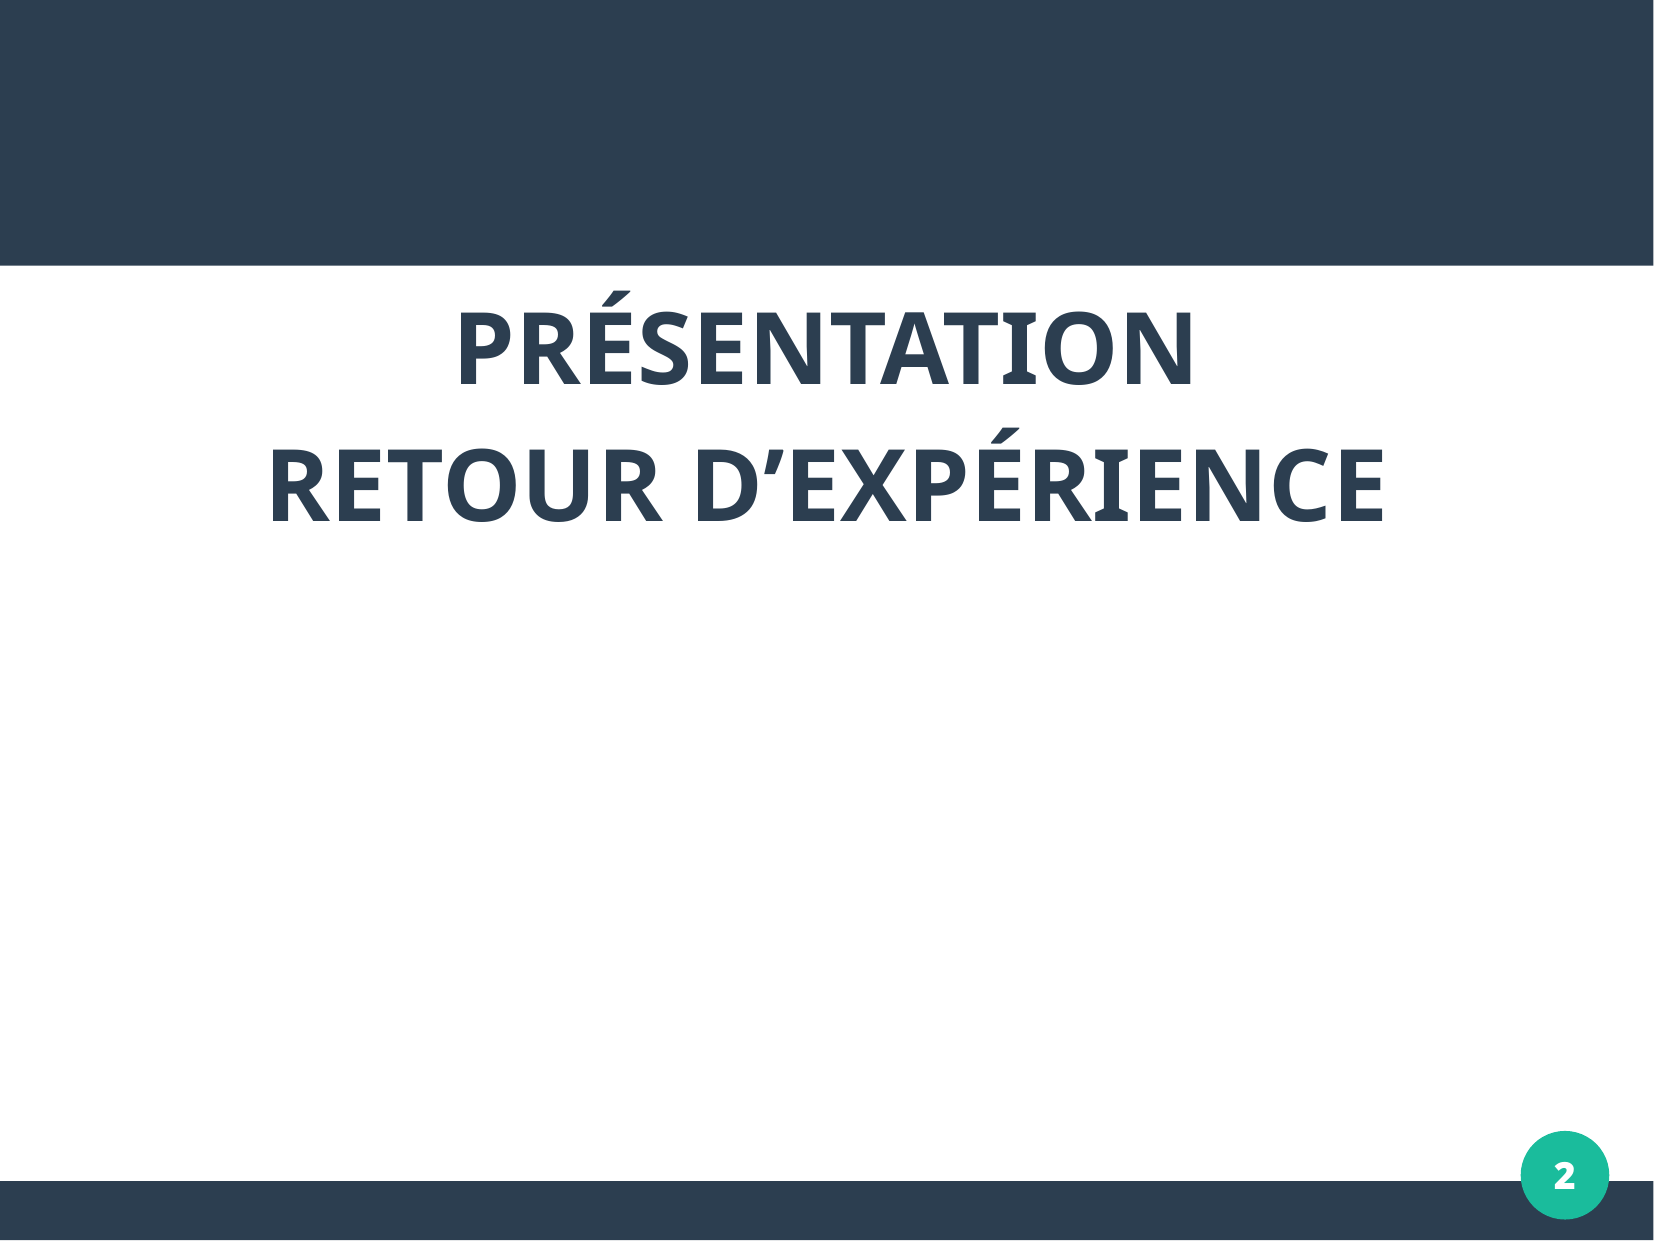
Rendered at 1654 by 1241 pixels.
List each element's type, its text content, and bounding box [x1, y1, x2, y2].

subtitle PRÉSENTATION RETOUR D’EXPÉRIENCE [59, 49, 1595, 779]
